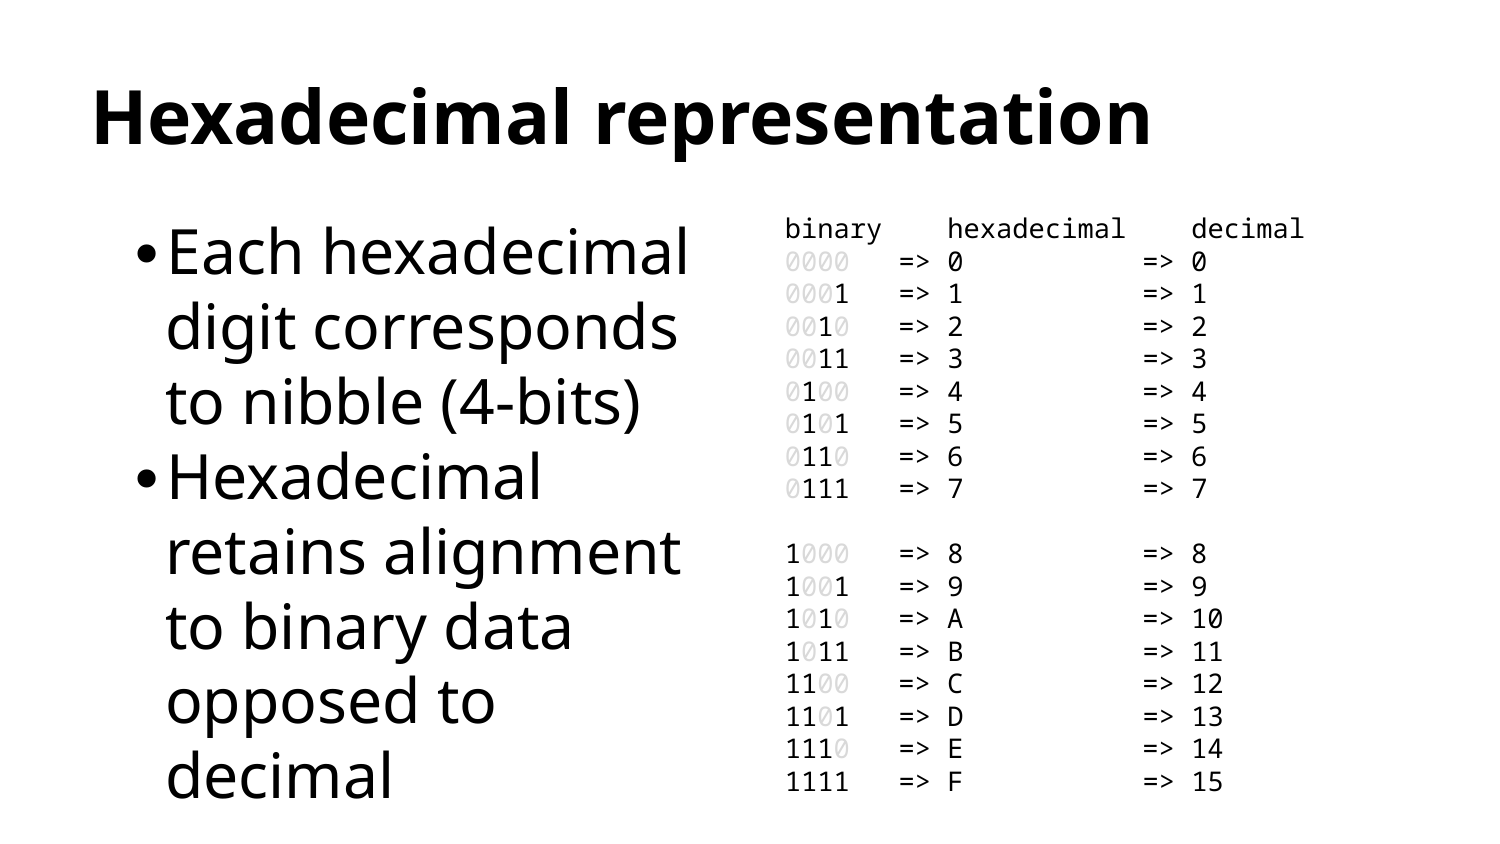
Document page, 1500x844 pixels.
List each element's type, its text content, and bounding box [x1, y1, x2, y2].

title Hexadecimal representation [75, 33, 1425, 175]
list binary hexadecimal decimal 0000 => 0 => 0 0001 => 1 => 1 0010 => 2 => 2 0011 => 3 => 3 0100 => 4 => 4 0101 => 5 => 5 0110 => 6 => 6 0111 => 7 => 7 1000 => 8 => 8 1001 => 9 => 9 1010 => A => 10 1011 => B => 11 1100 => C => 12 1101 => D => 13 1110 => E => 14 1111 => F => 15 [769, 196, 1425, 808]
list Each hexadecimal digit corresponds to nibble (4-bits) Hexadecimal retains alignment to binary data opposed to decimal [75, 196, 731, 808]
